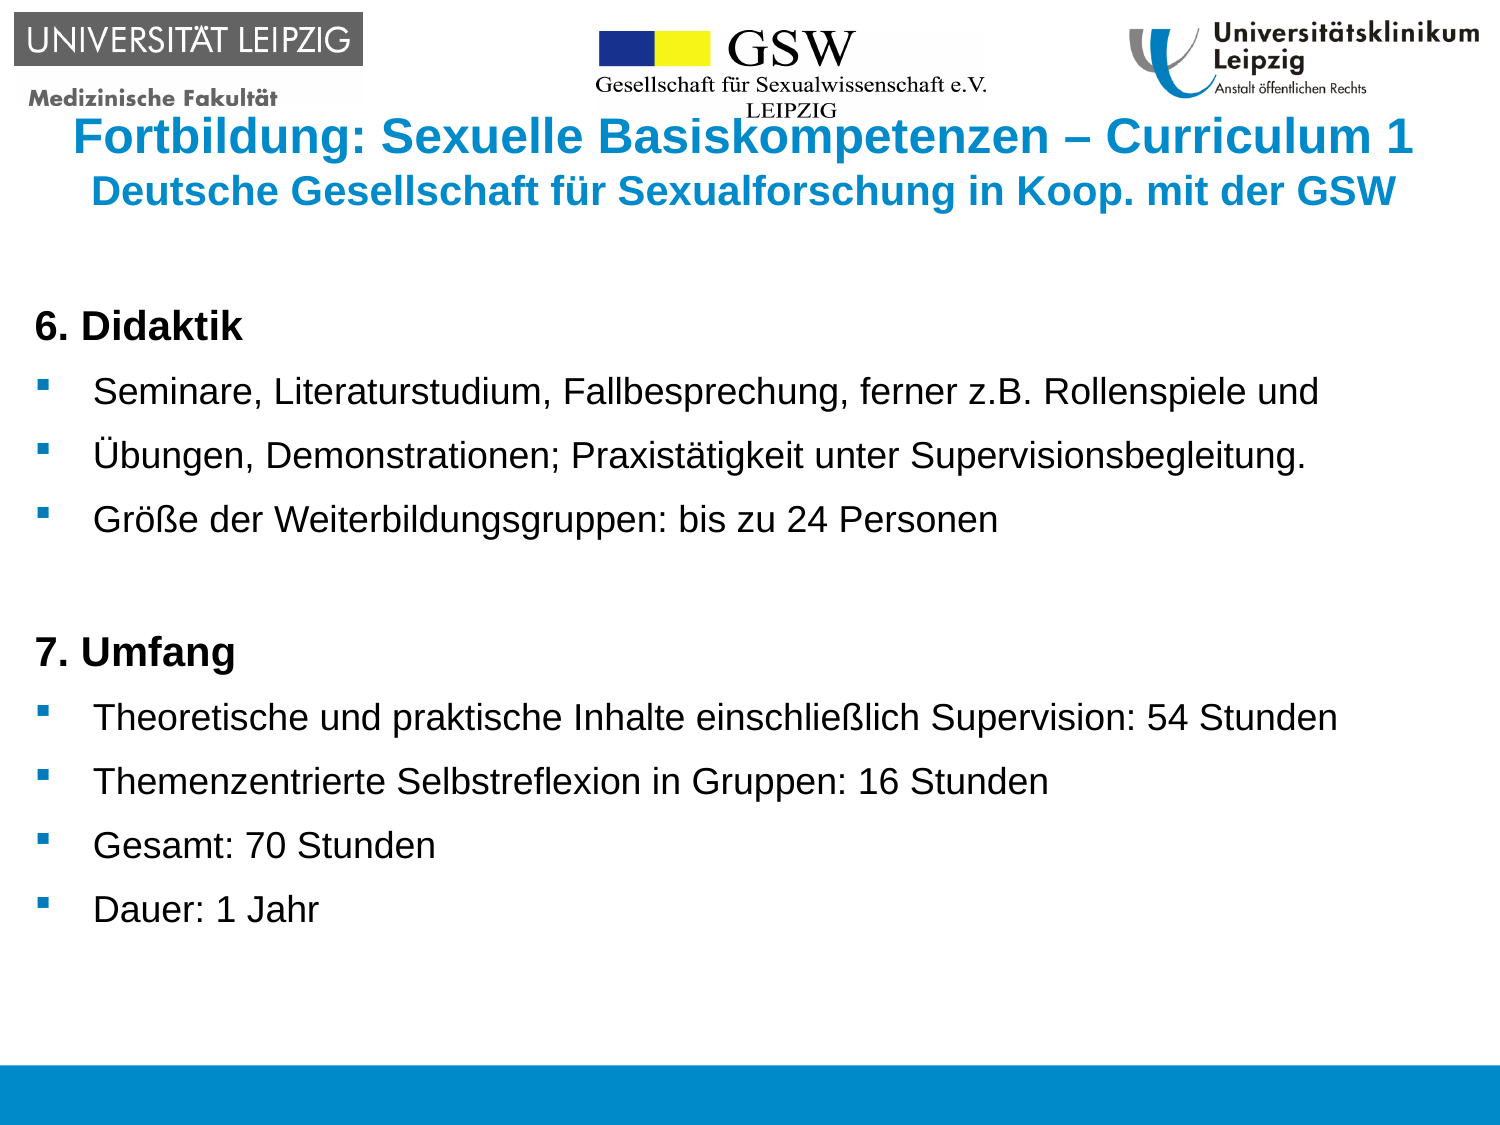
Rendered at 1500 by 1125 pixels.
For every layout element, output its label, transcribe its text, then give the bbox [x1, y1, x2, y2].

picture [596, 30, 986, 118]
picture [14, 12, 363, 106]
title Fortbildung: Sexuelle Basiskompetenzen – Curriculum 1 Deutsche Gesellschaft für Sexualforschung in Koop. mit der GSW [64, 90, 1424, 228]
picture [1126, 18, 1481, 101]
list 6. Didaktik Seminare, Literaturstudium, Fallbesprechung, ferner z.B. Rollenspiele und Übungen, Demonstrationen; Praxistätigkeit unter Supervisionsbegleitung. Größe der Weiterbildungsgruppen: bis zu 24 Personen 7. Umfang Theoretische und praktische Inhalte einschließlich Supervision: 54 Stunden Themenzentrierte Selbstreflexion in Gruppen: 16 Stunden Gesamt: 70 Stunden Dauer: 1 Jahr [19, 290, 1470, 1041]
